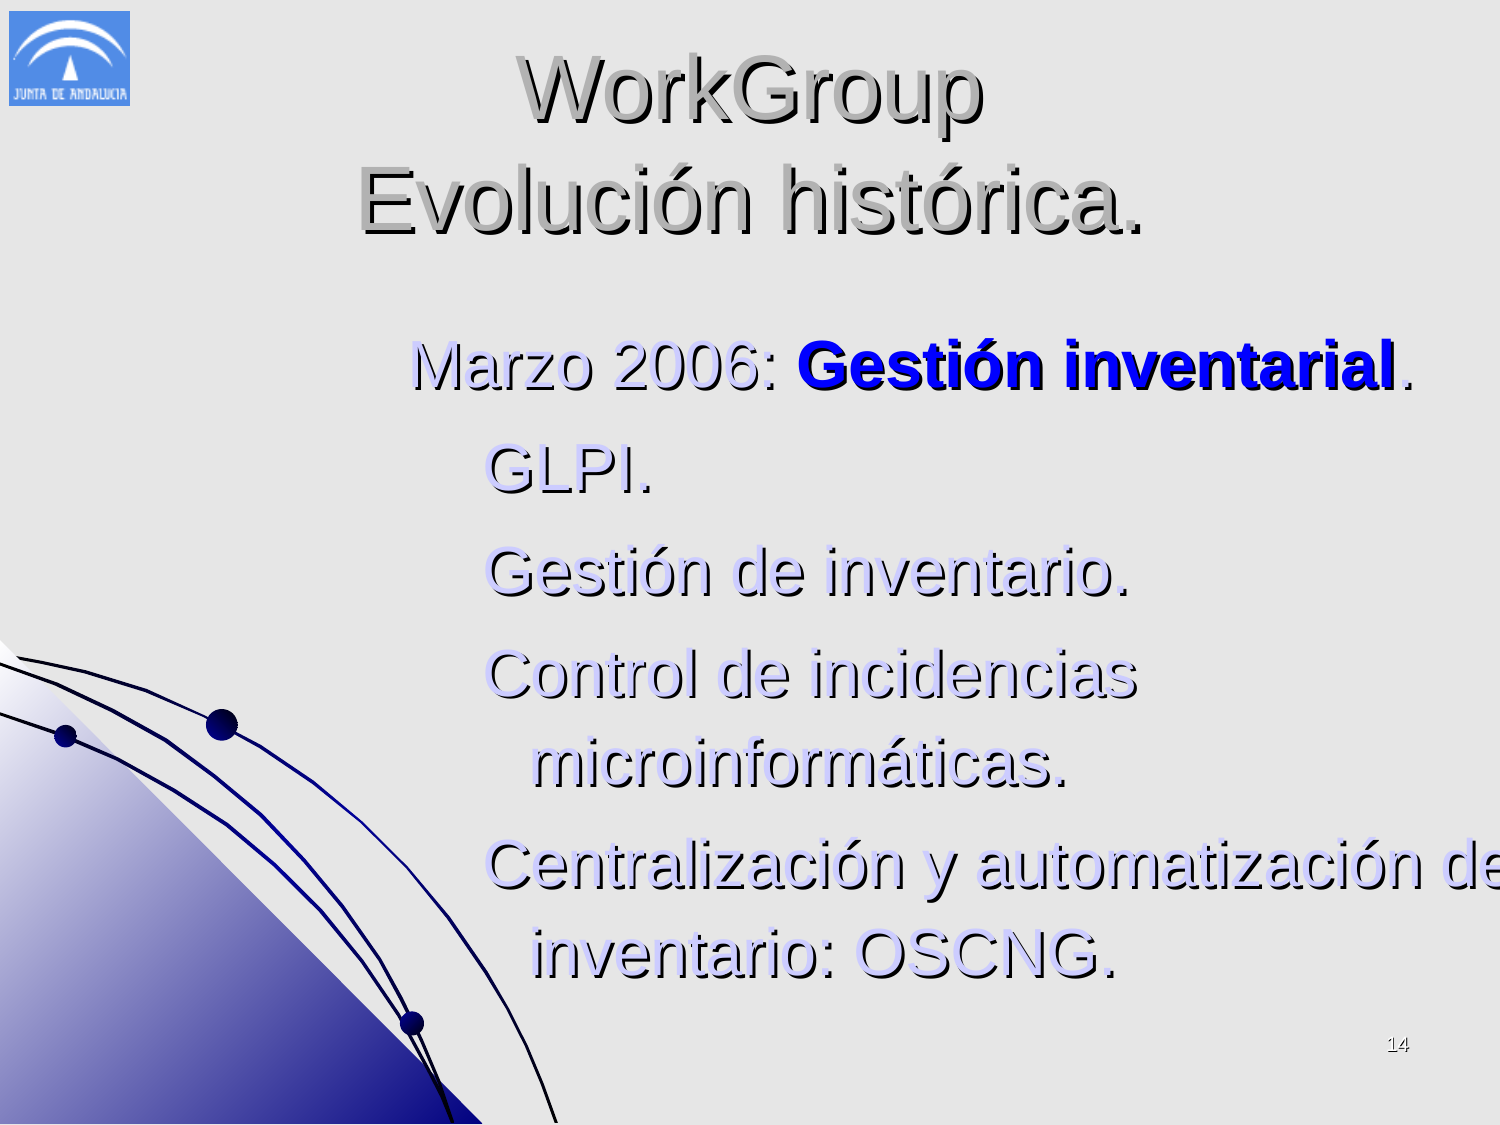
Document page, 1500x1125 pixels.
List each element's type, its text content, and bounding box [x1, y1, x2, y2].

list Marzo 2006: Gestión inventarial. GLPI. Gestión de inventario. Control de incidencias microinformáticas. Centralización y automatización de inventario: OSCNG. [407, 321, 1500, 984]
title WorkGroup Evolución histórica. [75, 16, 1425, 262]
picture [9, 11, 130, 106]
